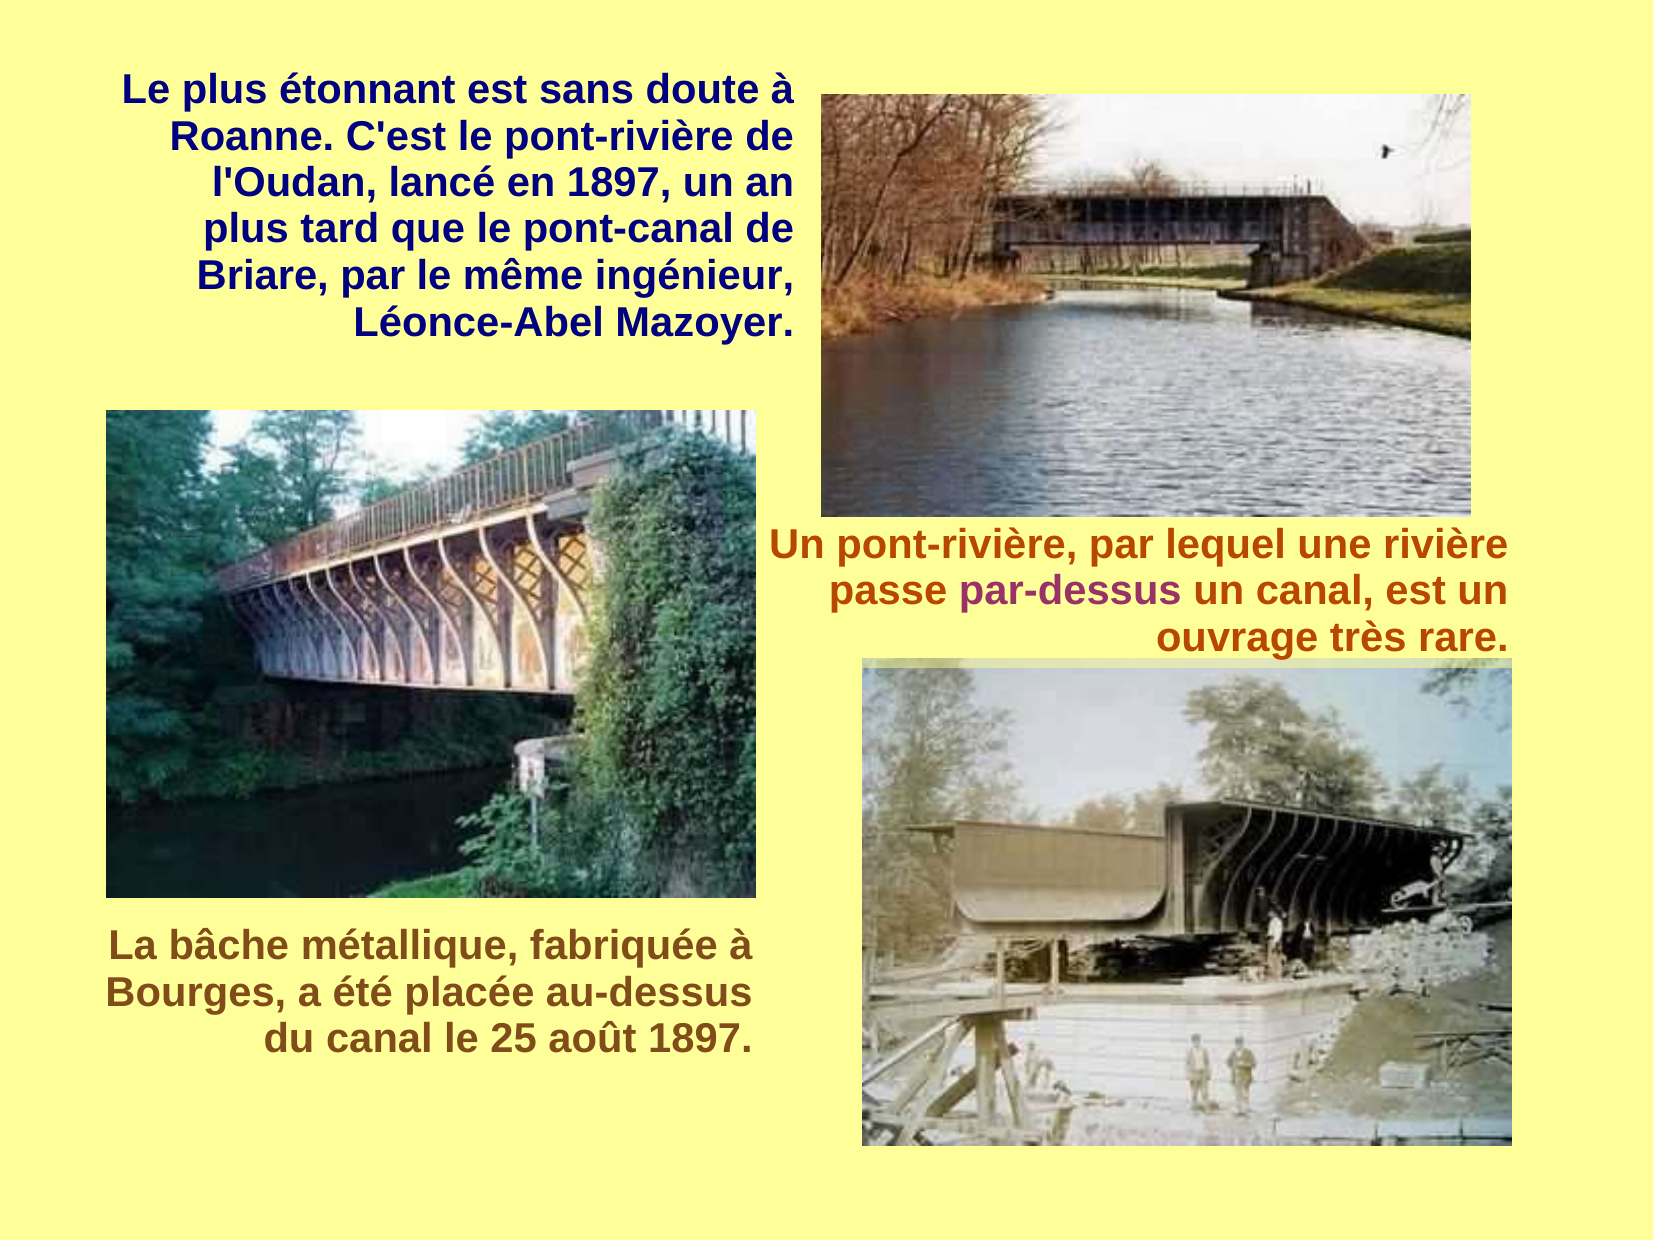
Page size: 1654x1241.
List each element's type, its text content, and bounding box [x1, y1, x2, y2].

text_box Le plus étonnant est sans doute à Roanne. C'est le pont-rivière de l'Oudan, lancé en 1897, un an plus tard que le pont-canal de Briare, par le même ingénieur, Léonce-Abel Mazoyer. [106, 59, 810, 353]
picture [821, 94, 1471, 517]
picture [862, 669, 1512, 1146]
text_box Un pont-rivière, par lequel une rivière passe par-dessus un canal, est un ouvrage très rare. [756, 513, 1524, 669]
picture [106, 410, 756, 898]
text_box La bâche métallique, fabriquée à Bourges, a été placée au-dessus du canal le 25 août 1897. [88, 915, 768, 1070]
